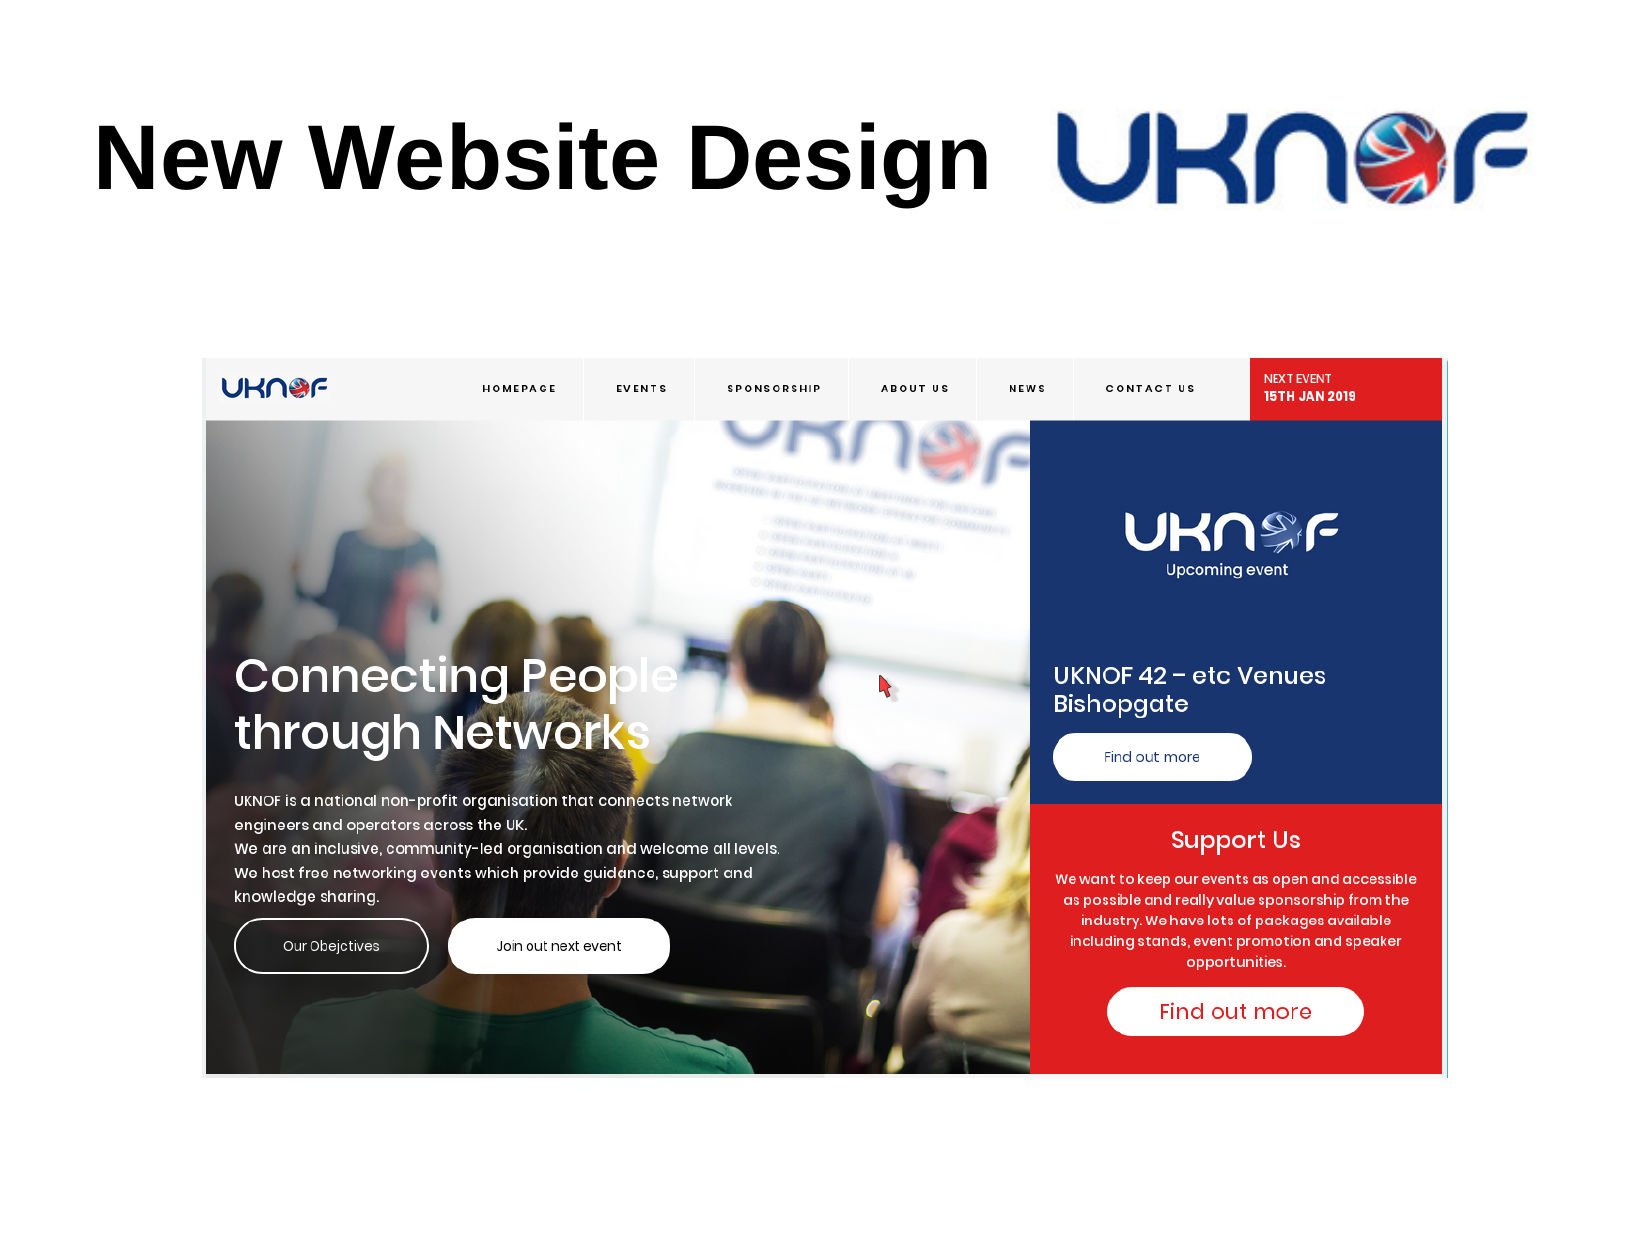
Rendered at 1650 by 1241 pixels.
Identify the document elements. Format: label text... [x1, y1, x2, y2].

title New Website Design [75, 37, 1013, 279]
picture [1050, 93, 1536, 225]
picture [202, 358, 1448, 1078]
